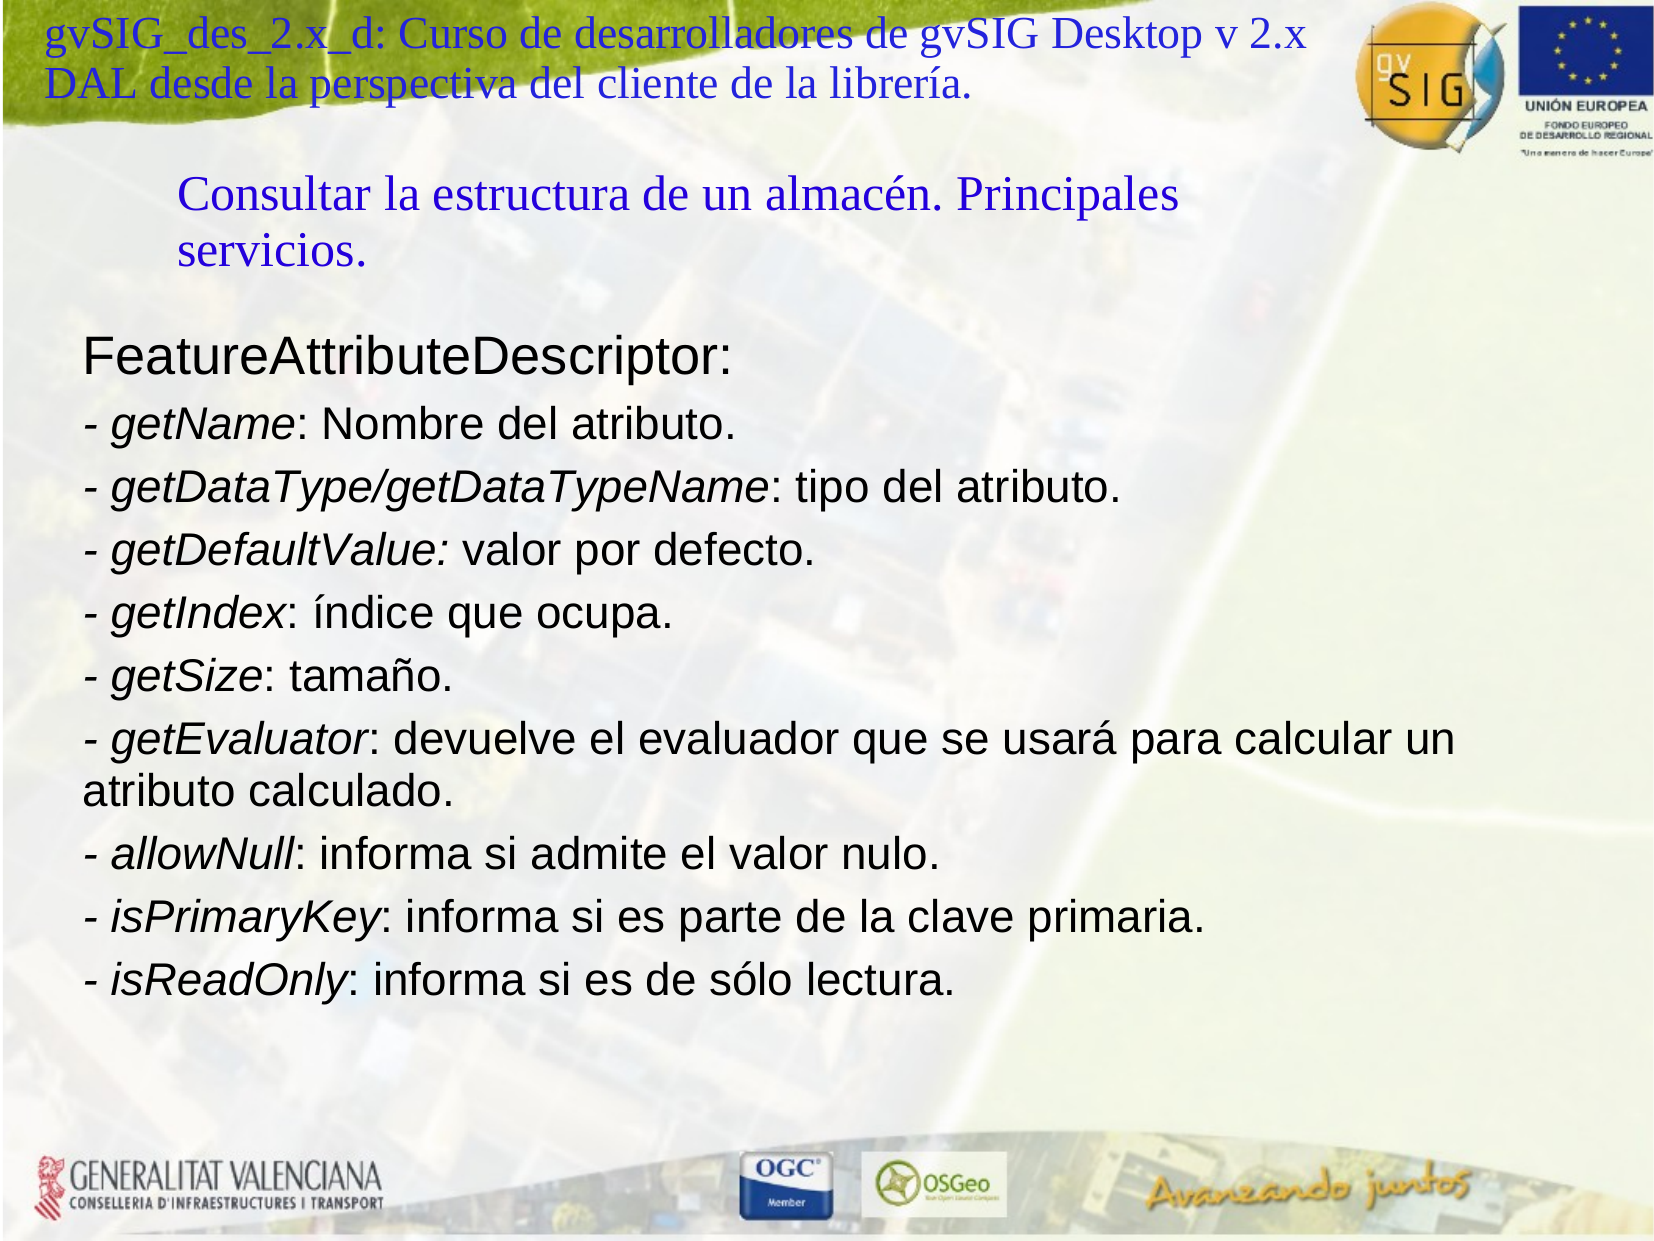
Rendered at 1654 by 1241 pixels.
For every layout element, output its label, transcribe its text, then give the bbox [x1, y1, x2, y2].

title Consultar la estructura de un almacén. Principales servicios. [177, 88, 1329, 325]
list FeatureAttributeDescriptor: - getName: Nombre del atributo. - getDataType/getDataTypeName: tipo del atributo. - getDefaultValue: valor por defecto. - getIndex: índice que ocupa. - getSize: tamaño. - getEvaluator: devuelve el evaluador que se usará para calcular un atributo calculado. - allowNull: informa si admite el valor nulo. - isPrimaryKey: informa si es parte de la clave primaria. - isReadOnly: informa si es de sólo lectura. [82, 325, 1571, 1030]
picture [2, 0, 1654, 1241]
